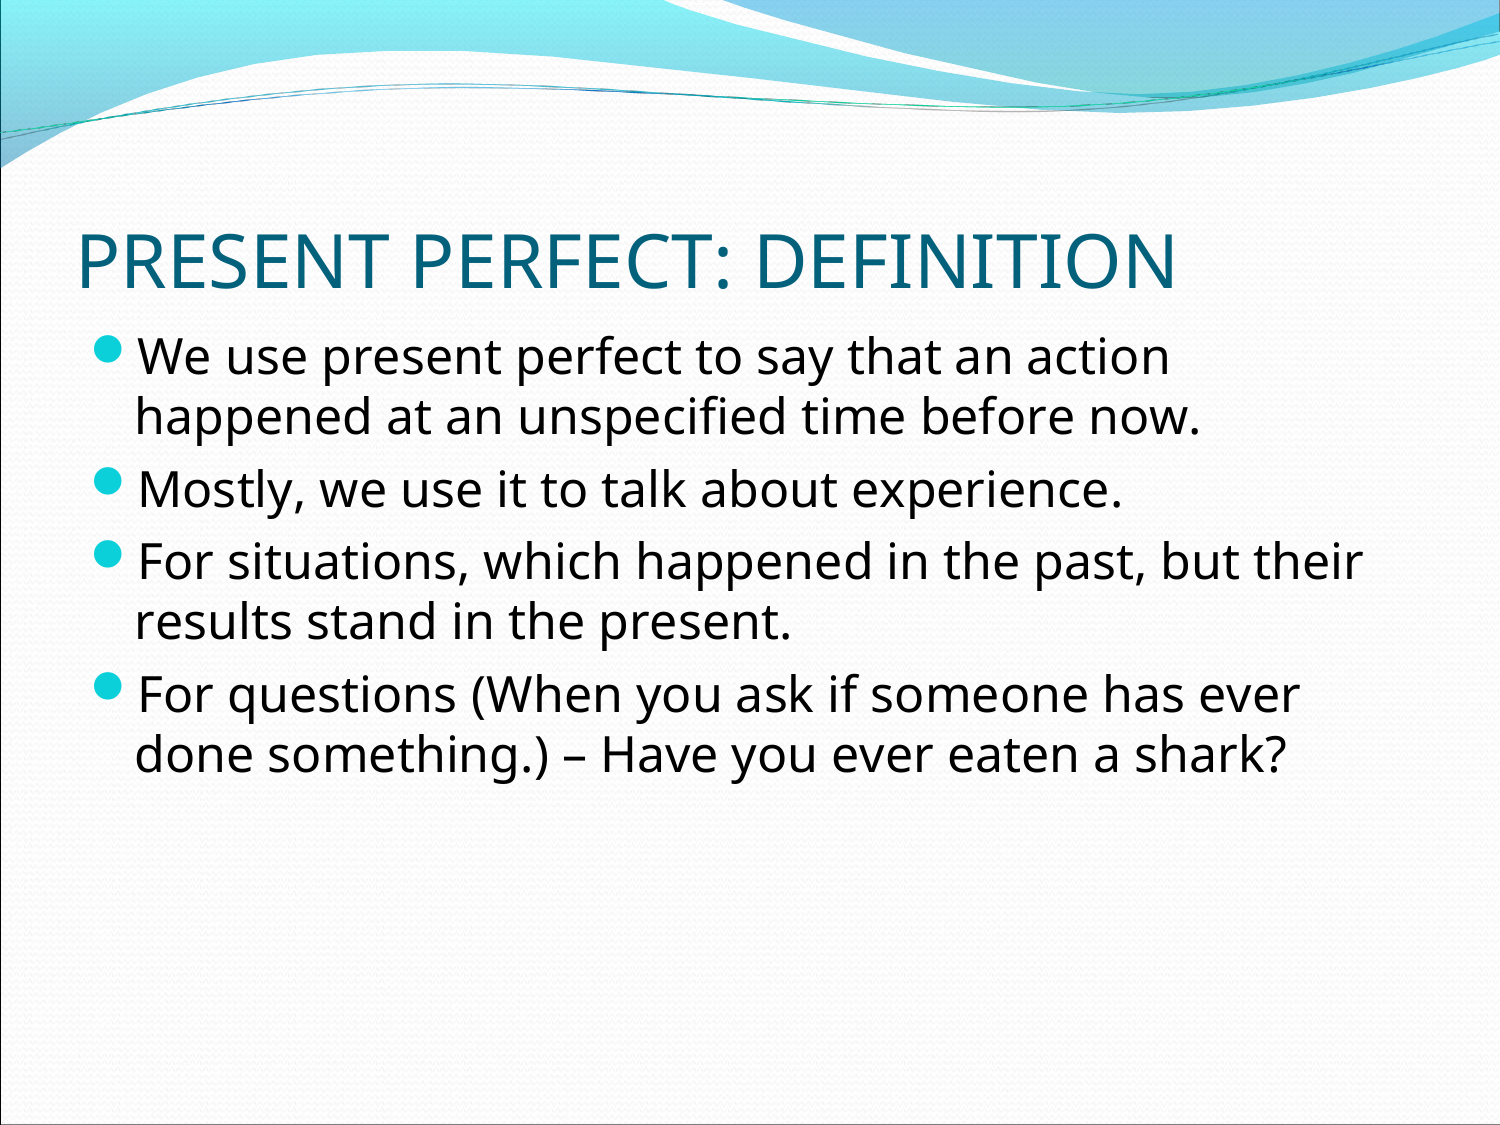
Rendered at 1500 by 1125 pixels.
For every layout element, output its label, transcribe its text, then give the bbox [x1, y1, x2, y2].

title PRESENT PERFECT: DEFINITION [75, 115, 1426, 304]
picture [0, 0, 1500, 1125]
list We use present perfect to say that an action happened at an unspecified time before now. Mostly, we use it to talk about experience. For situations, which happened in the past, but their results stand in the present. For questions (When you ask if someone has ever done something.) – Have you ever eaten a shark? [75, 317, 1426, 1038]
